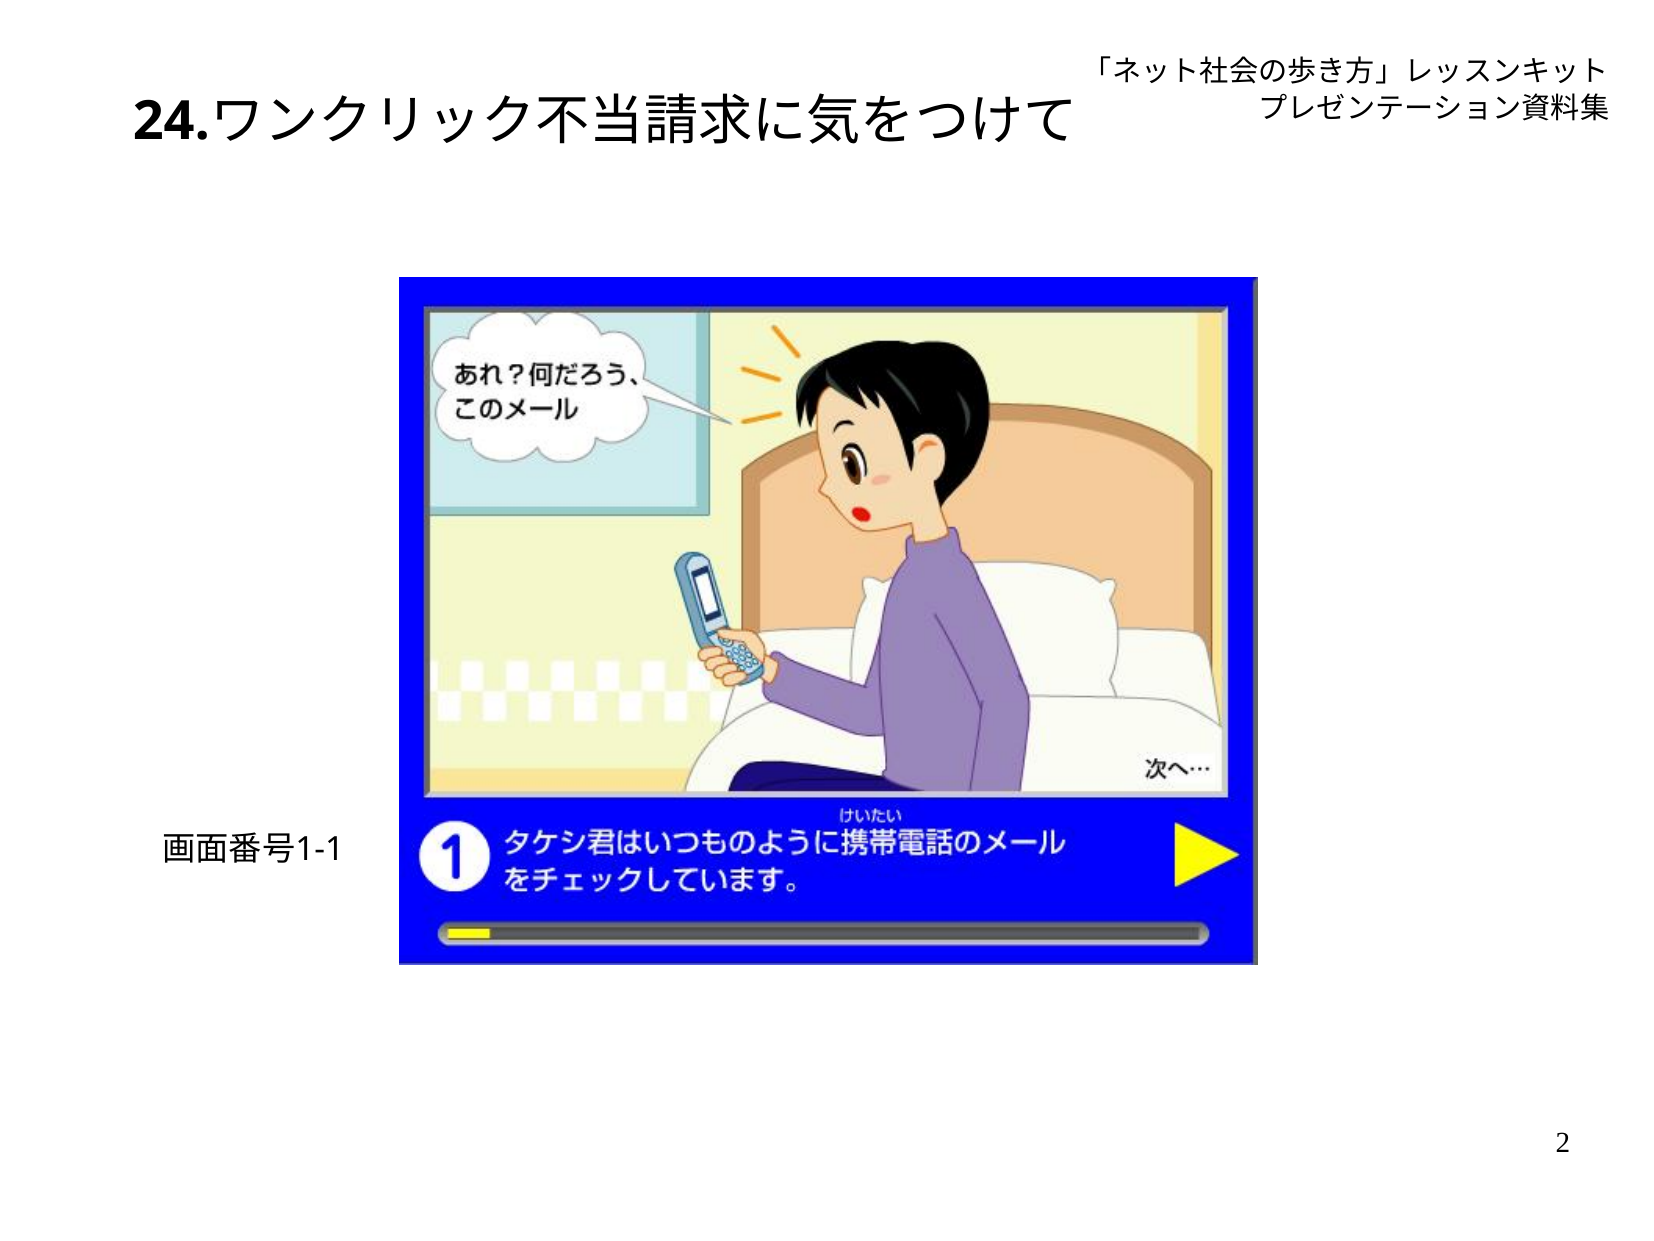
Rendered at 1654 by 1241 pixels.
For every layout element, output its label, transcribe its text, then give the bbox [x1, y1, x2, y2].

picture [399, 277, 1258, 965]
text_box 画面番号1-1 [147, 826, 384, 875]
text_box 24.ワンクリック不当請求に気をつけて [118, 88, 1270, 158]
text_box 「ネット社会の歩き方」レッスンキット プレゼンテーション資料集 [1062, 44, 1625, 134]
